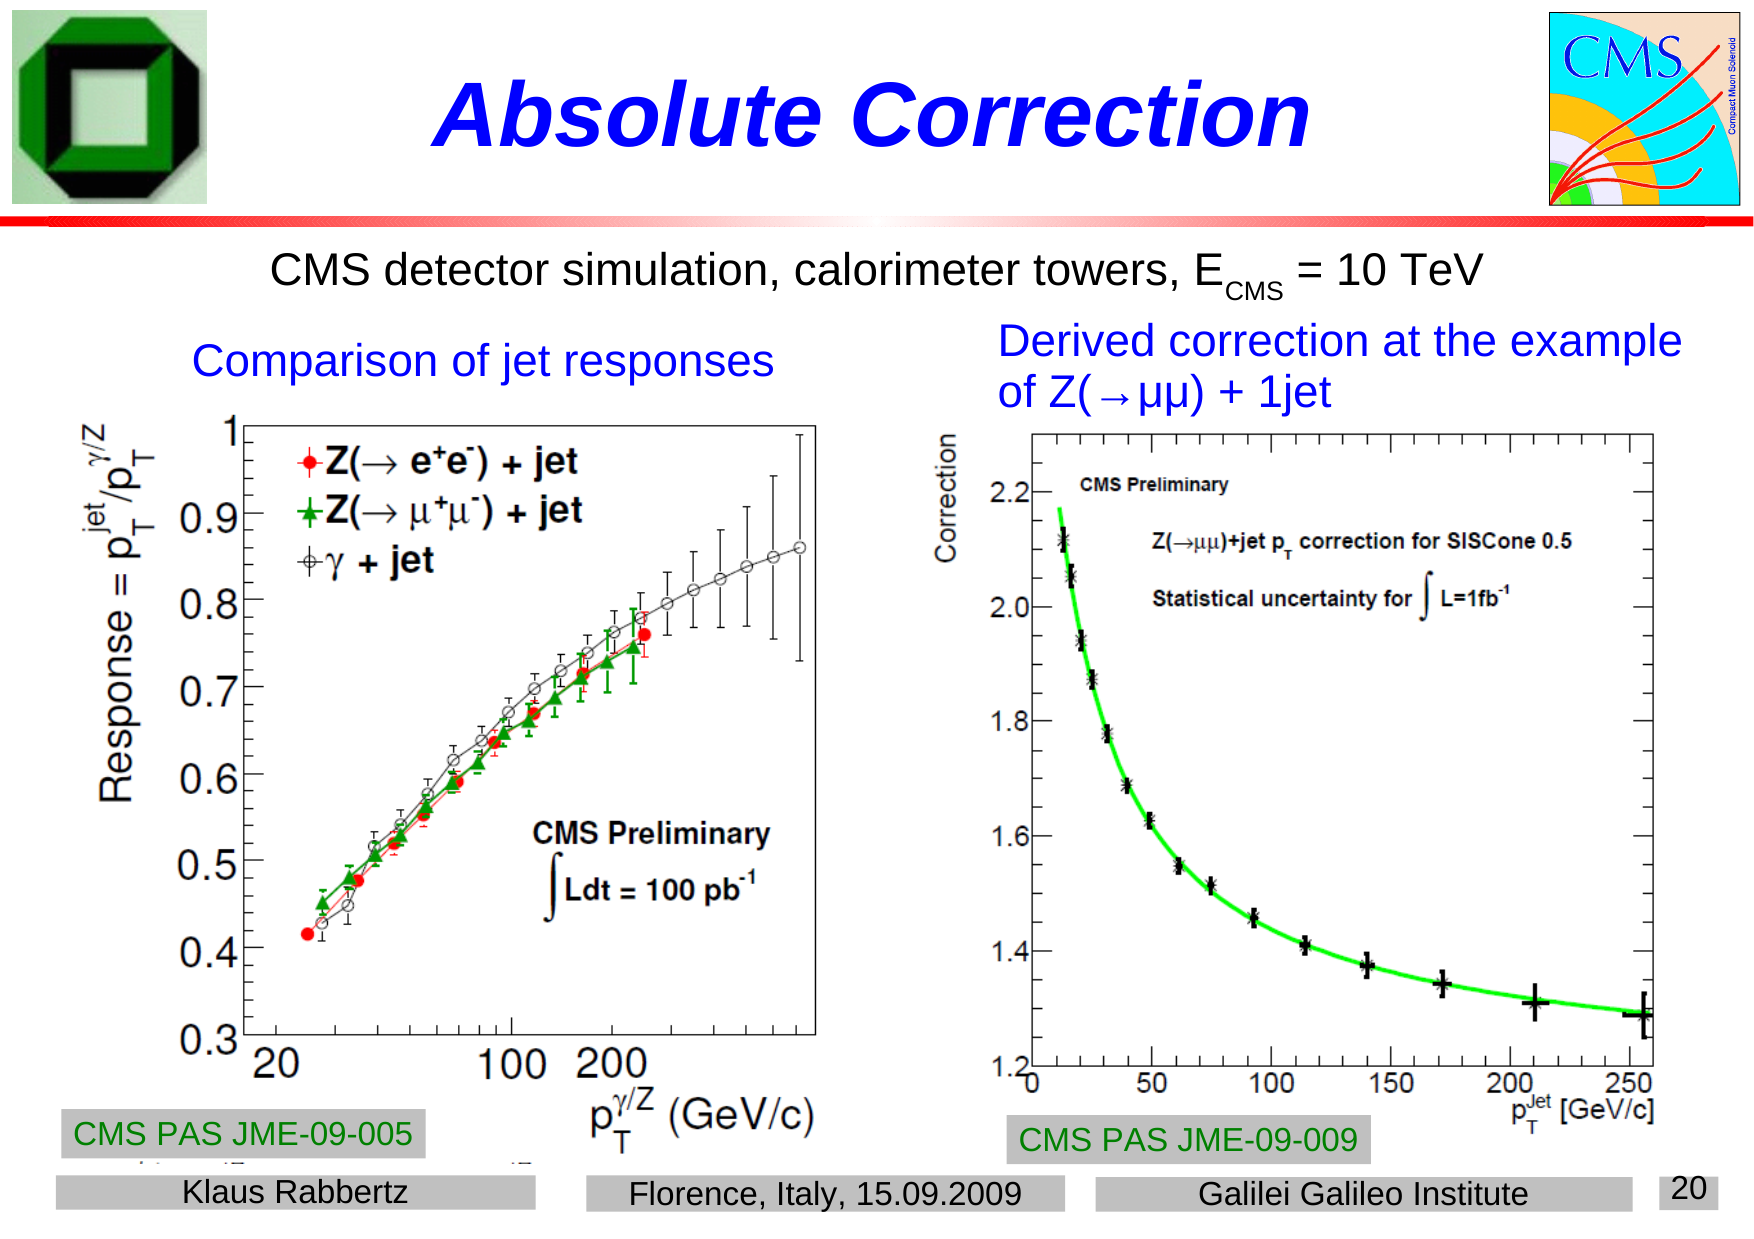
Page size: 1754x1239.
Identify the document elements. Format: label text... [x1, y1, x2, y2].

text_box Comparison of jet responses [179, 328, 788, 392]
picture [1548, 11, 1741, 206]
text_box CMS PAS JME-09-005 [61, 1109, 426, 1159]
picture [72, 406, 833, 1164]
picture [12, 10, 207, 204]
text_box CMS PAS JME-09-009 [1006, 1115, 1371, 1165]
text_box Derived correction at the example of Z(→μμ) + 1jet [985, 309, 1695, 423]
text_box CMS detector simulation, calorimeter towers, ECMS = 10 TeV [257, 238, 1496, 313]
title Absolute Correction [220, 22, 1525, 207]
picture [930, 420, 1665, 1141]
